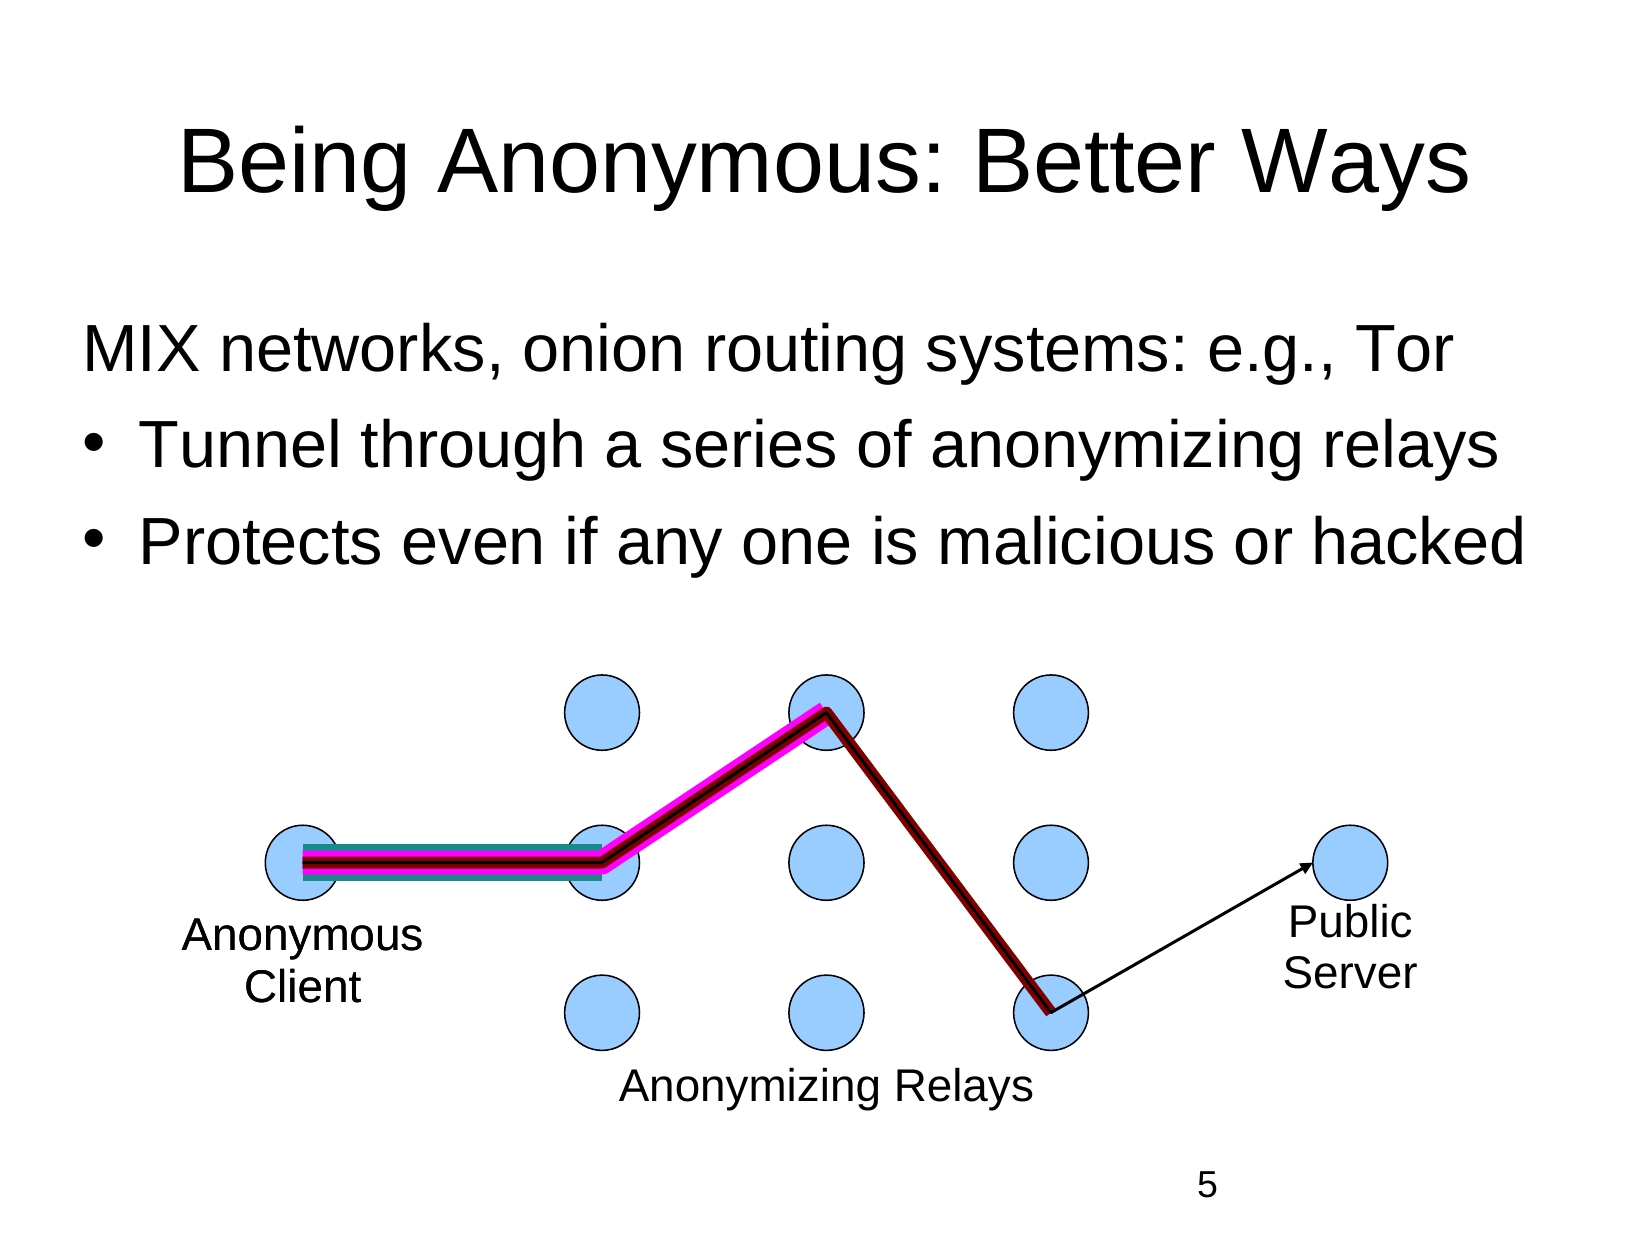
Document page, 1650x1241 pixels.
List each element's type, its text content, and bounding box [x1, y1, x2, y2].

text_box Anonymous Client [153, 900, 453, 1027]
text_box [1312, 825, 1388, 886]
text_box [569, 825, 624, 847]
text_box [265, 825, 336, 900]
text_box [564, 975, 640, 1050]
text_box [1013, 987, 1089, 1050]
text_box [1034, 975, 1083, 1007]
text_box Anonymizing Relays [489, 1050, 1164, 1122]
text_box [788, 674, 865, 739]
text_box [804, 727, 843, 751]
text_box Public Server [1200, 886, 1501, 1013]
text_box [788, 825, 865, 901]
text_box [1013, 674, 1089, 751]
text_box [1013, 825, 1089, 901]
text_box [788, 975, 865, 1050]
text_box [569, 853, 640, 901]
list MIX networks, onion routing systems: e.g., Tor Tunnel through a series of anonymizing relays Protects even if any one is malicious or hacked [82, 213, 1568, 690]
title Being Anonymous: Better Ways [82, 57, 1568, 213]
text_box [564, 674, 640, 751]
